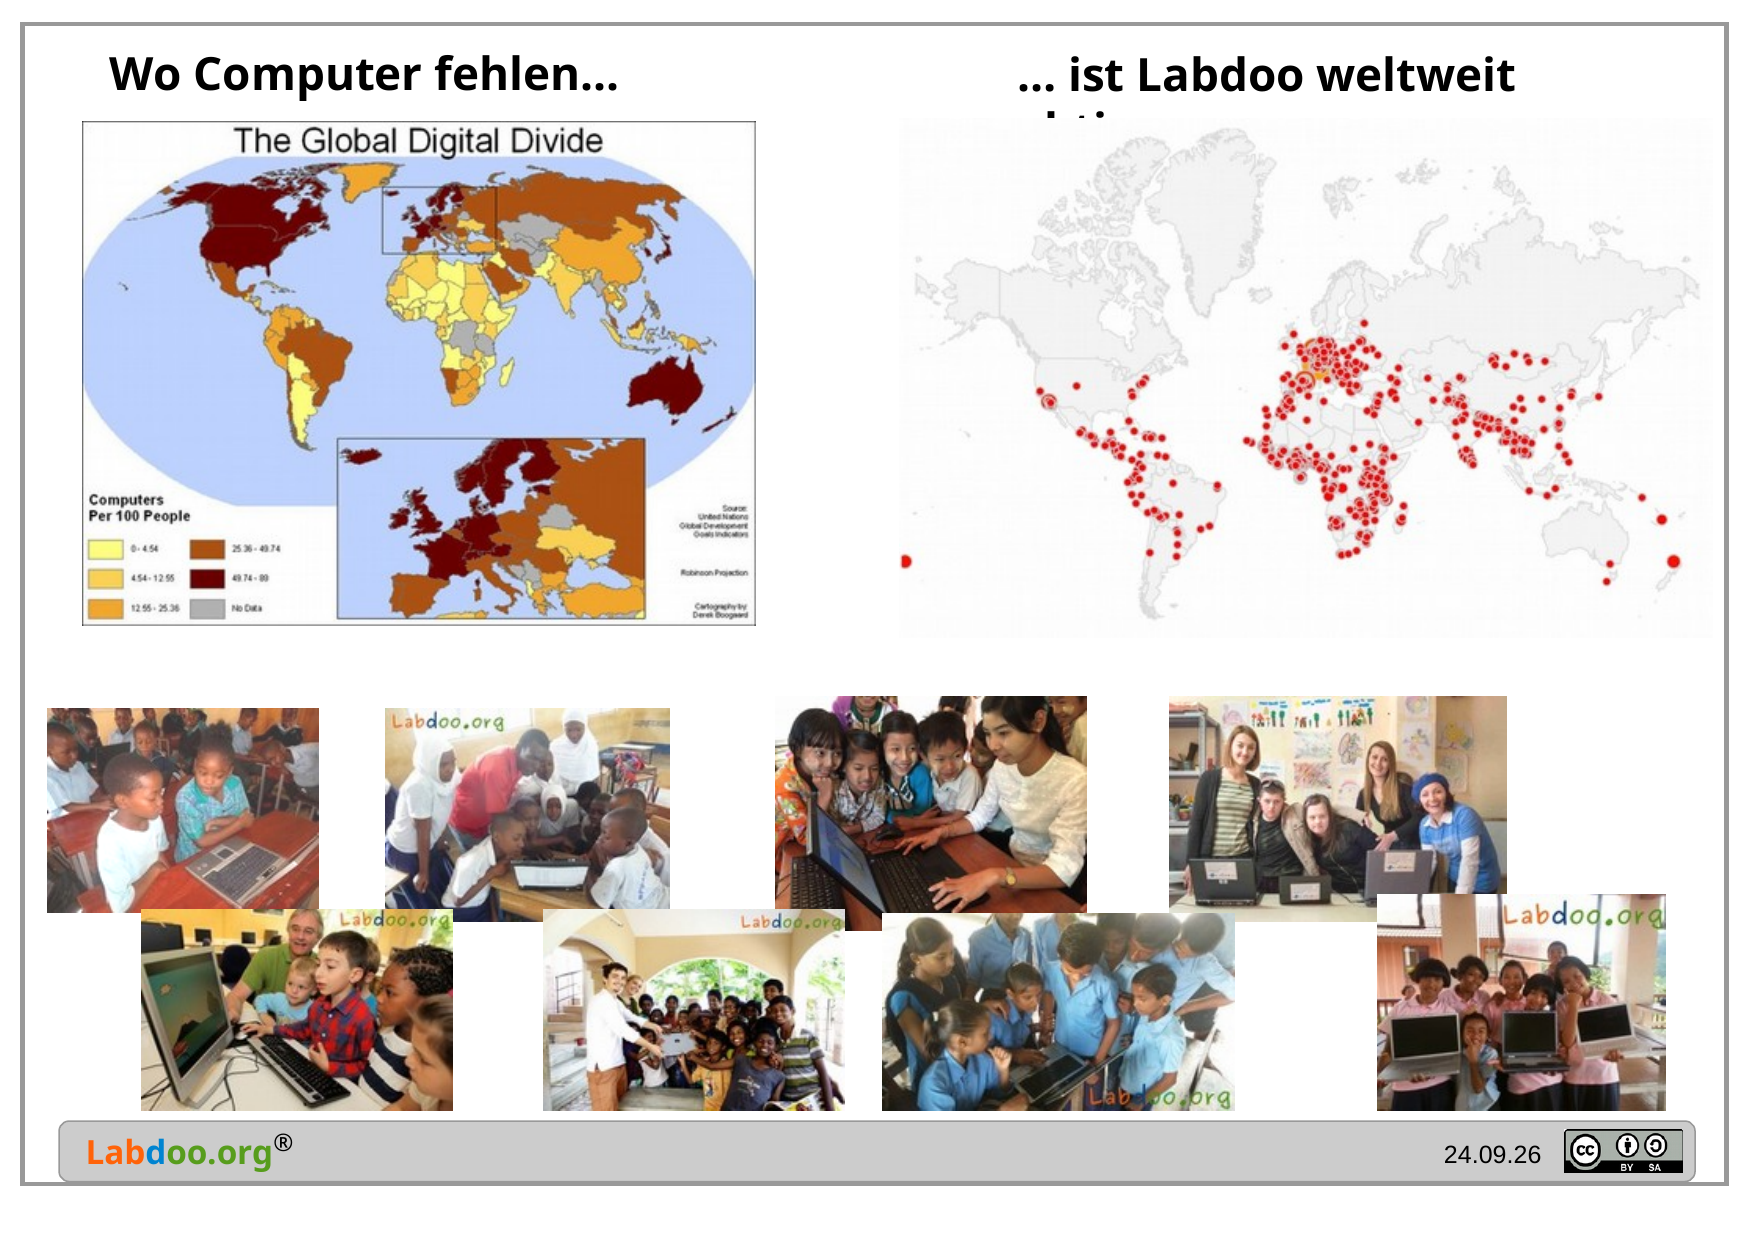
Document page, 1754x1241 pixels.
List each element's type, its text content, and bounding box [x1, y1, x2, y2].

picture [47, 696, 1666, 1111]
text_box Wo Computer fehlen... [94, 36, 815, 207]
text_box Labdoo.org® [70, 1098, 419, 1177]
text_box … ist Labdoo weltweit aktiv. [1002, 38, 1664, 118]
picture [899, 118, 1713, 638]
picture [1564, 1129, 1683, 1173]
picture [82, 121, 756, 626]
